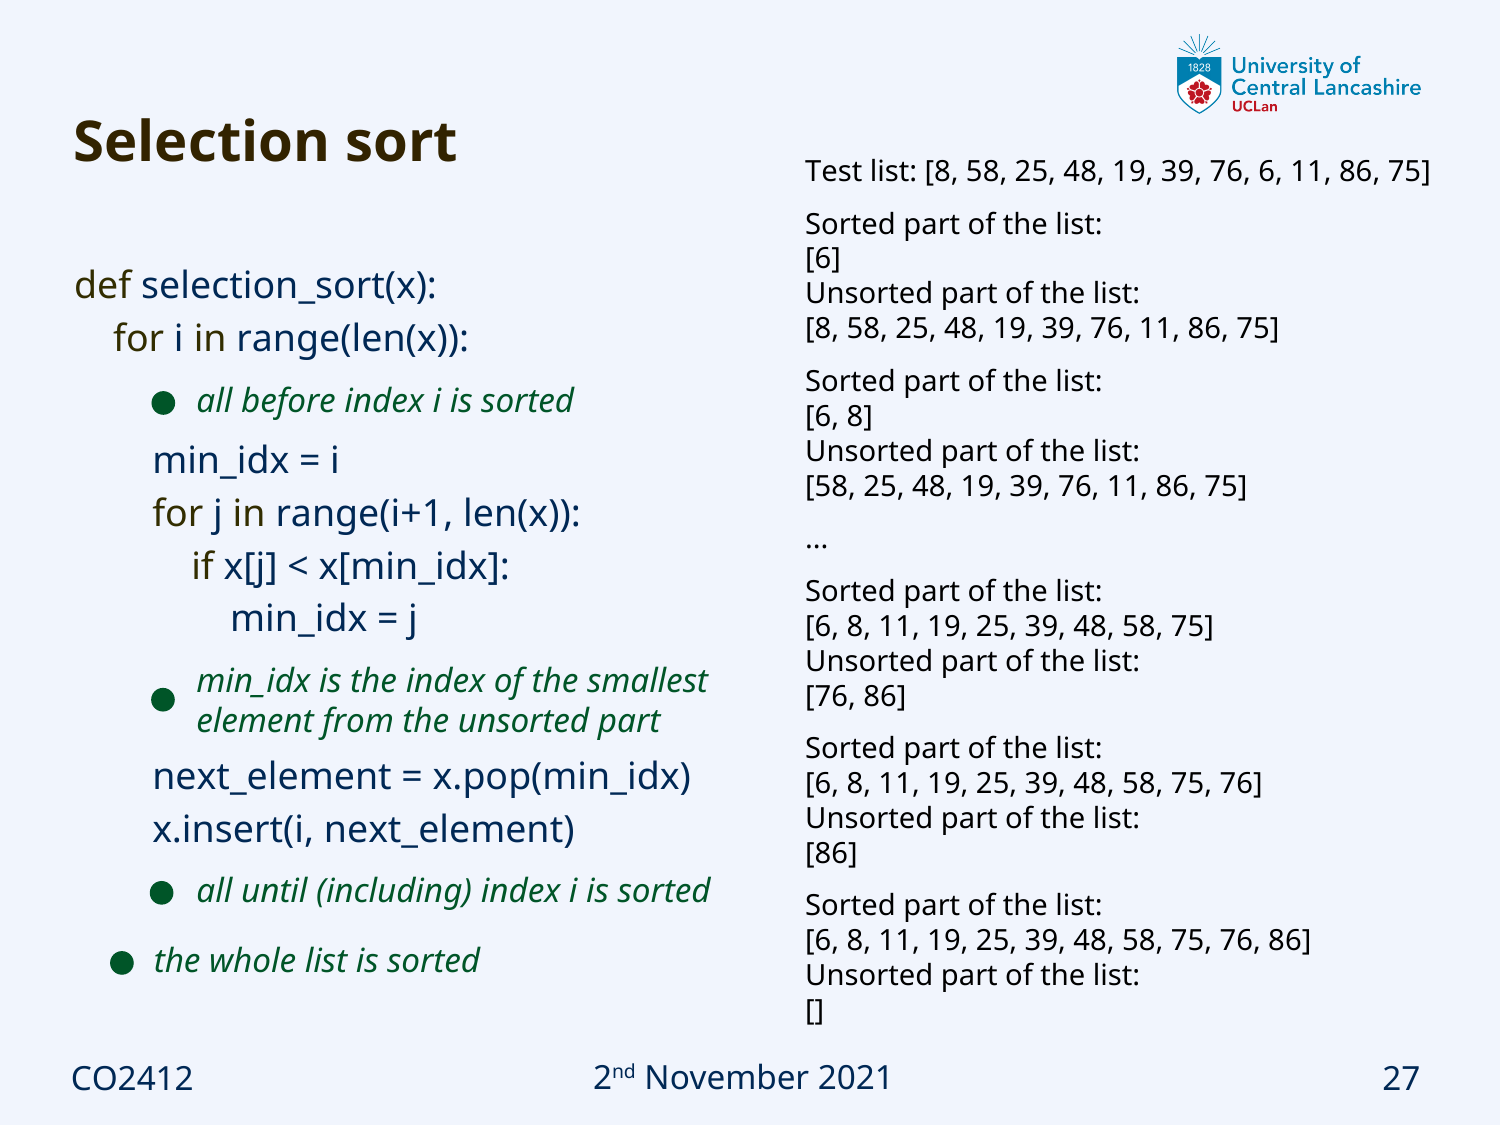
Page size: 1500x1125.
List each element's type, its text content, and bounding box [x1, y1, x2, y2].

text_box Test list: [8, 58, 25, 48, 19, 39, 76, 6, 11, 86, 75] Sorted part of the list: [6] Unsorted part of the list: [8, 58, 25, 48, 19, 39, 76, 11, 86, 75] Sorted part of the list: [6, 8] Unsorted part of the list: [58, 25, 48, 19, 39, 76, 11, 86, 75] ... Sorted part of the list: [6, 8, 11, 19, 25, 39, 48, 58, 75] Unsorted part of the list: [76, 86] Sorted part of the list: [6, 8, 11, 19, 25, 39, 48, 58, 75, 76] Unsorted part of the list: [86] Sorted part of the list: [6, 8, 11, 19, 25, 39, 48, 58, 75, 76, 86] Unsorted part of the list: [] [790, 145, 1463, 1034]
text_box [110, 951, 134, 975]
text_box all until (including) index i is sorted [181, 862, 755, 918]
text_box [151, 687, 175, 712]
text_box all before index i is sorted [181, 372, 637, 432]
picture [1177, 34, 1421, 93]
text_box [149, 880, 174, 905]
title Selection sort [58, 93, 1475, 186]
text_box def selection_sort(x): for i in range(len(x)): min_idx = i for j in range(i+1, len(x)): if x[j] < x[min_idx]: min_idx = j next_element = x.pop(min_idx) x.insert(i, next_element) [59, 246, 725, 858]
text_box min_idx is the index of the smallest element from the unsorted part [181, 651, 752, 747]
text_box the whole list is sorted [139, 931, 712, 987]
text_box [151, 391, 176, 415]
